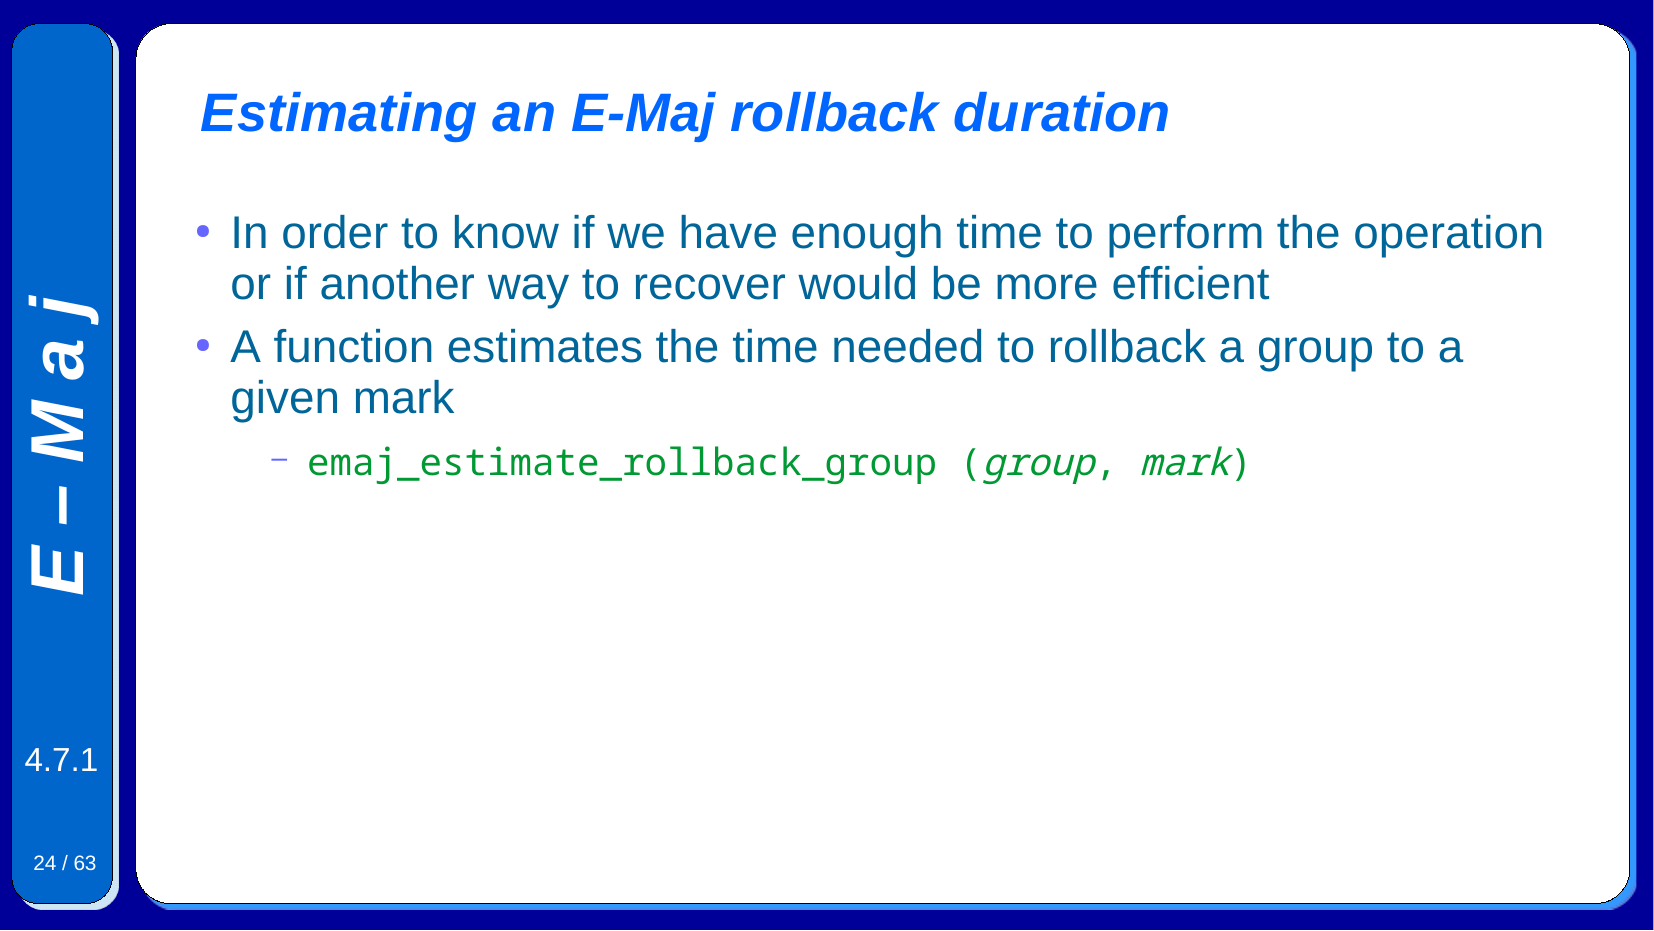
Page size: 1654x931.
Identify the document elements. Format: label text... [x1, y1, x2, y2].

list In order to know if we have enough time to perform the operation or if another way to recover would be more efficient A function estimates the time needed to rollback a group to a given mark emaj_estimate_rollback_group (group, mark) [177, 206, 1587, 827]
title Estimating an E-Maj rollback duration [200, 34, 1575, 191]
